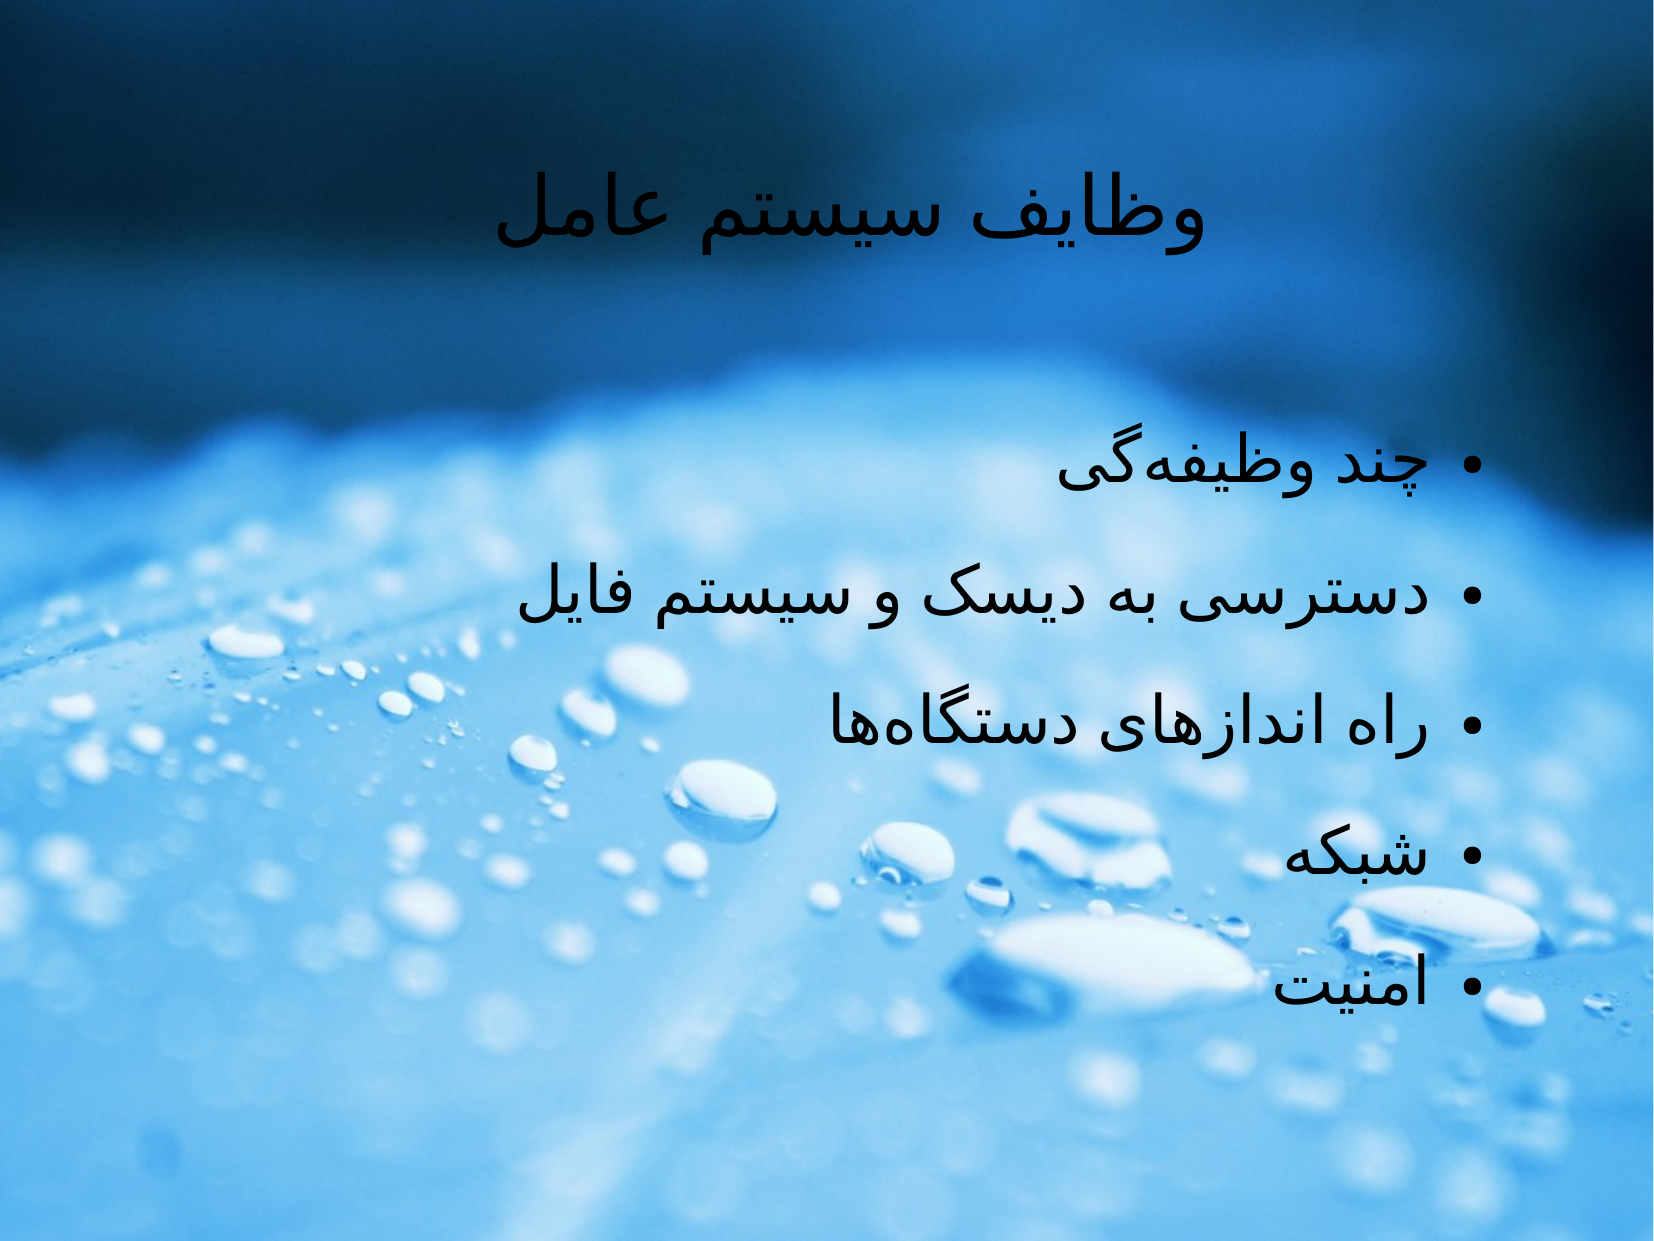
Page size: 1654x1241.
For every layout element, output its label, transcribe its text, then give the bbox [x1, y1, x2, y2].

title وظایف سیستم عامل [107, 111, 1596, 319]
picture [0, 0, 1654, 1241]
subtitle چند وظیفه‌گی دسترسی به دیسک و سیستم فایل راه اندازهای دستگاه‌ها شبکه امنیت [143, 302, 1485, 1110]
